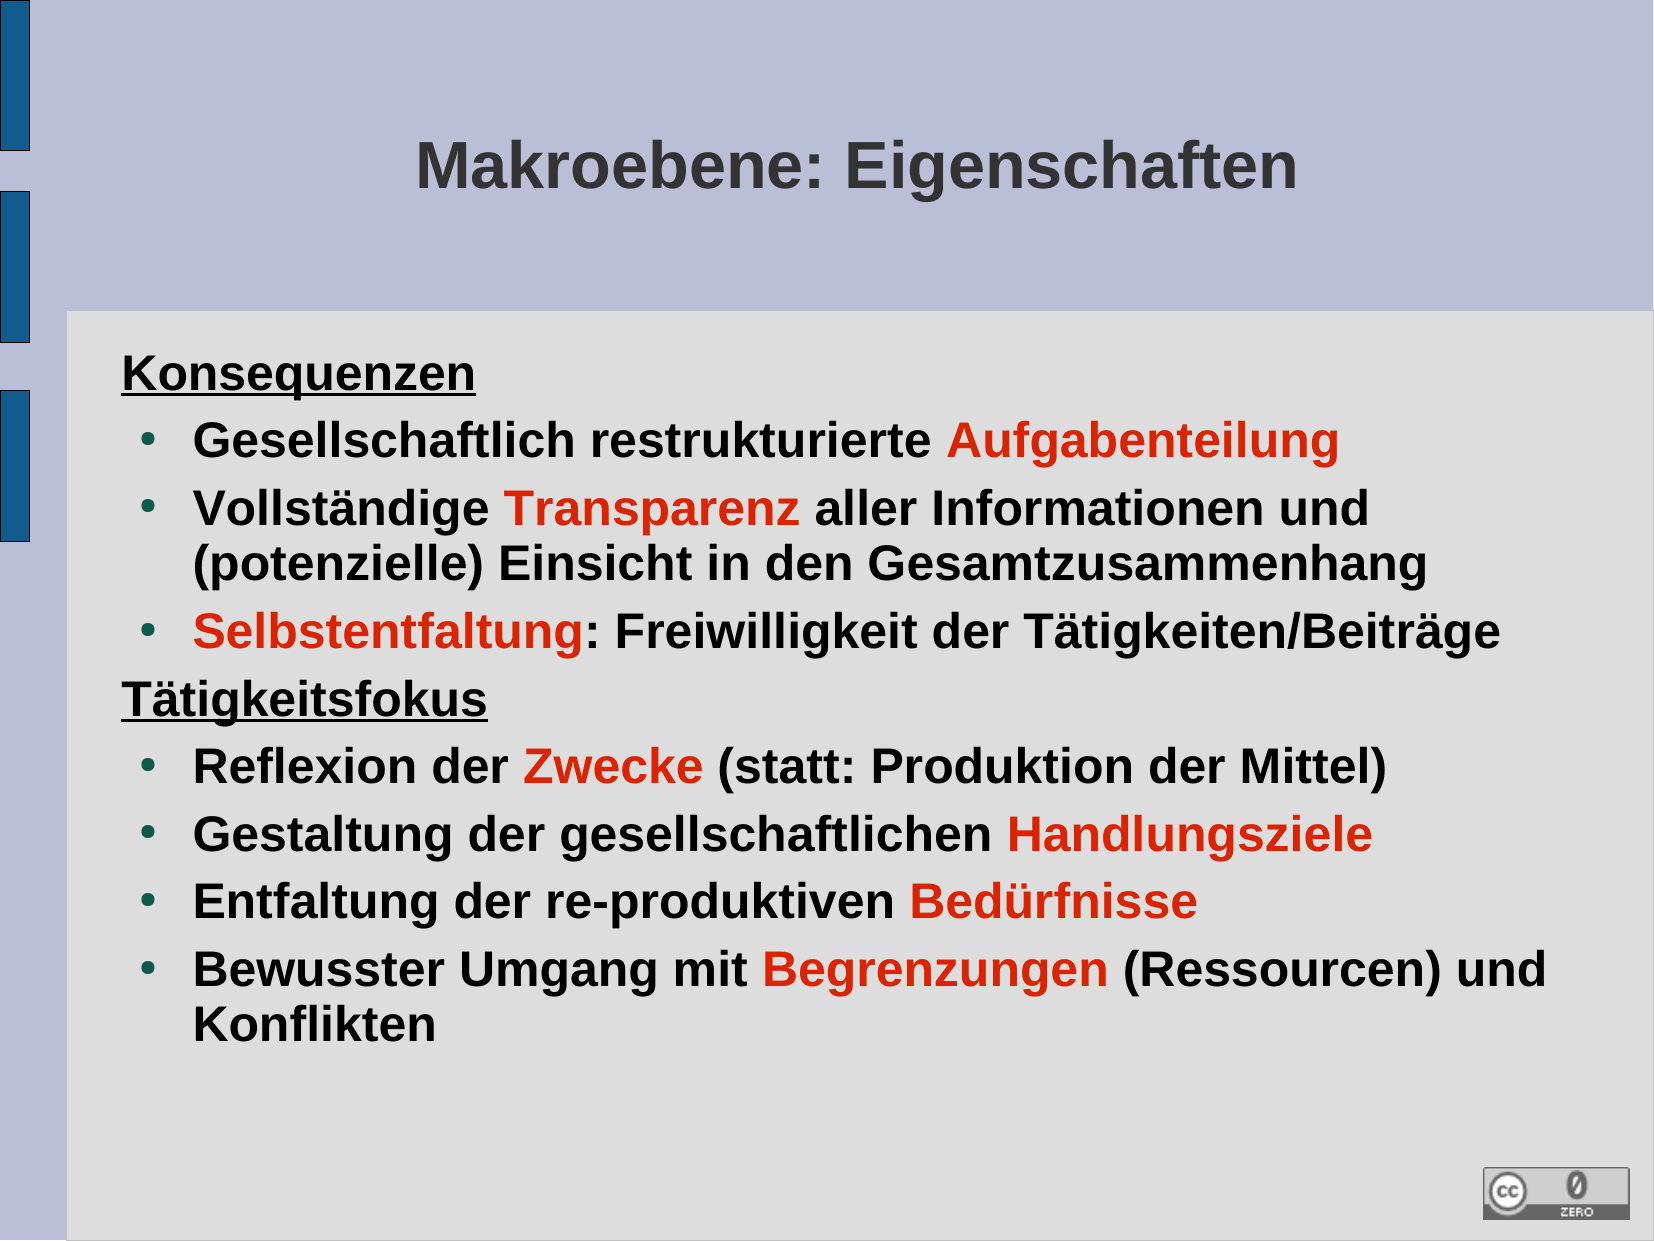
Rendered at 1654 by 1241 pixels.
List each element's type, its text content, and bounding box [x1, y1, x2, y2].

title Makroebene: Eigenschaften [121, 61, 1595, 269]
picture [1483, 1167, 1630, 1220]
list Konsequenzen Gesellschaftlich restrukturierte Aufgabenteilung Vollständige Transparenz aller Informationen und (potenzielle) Einsicht in den Gesamtzusammenhang Selbstentfaltung: Freiwilligkeit der Tätigkeiten/Beiträge Tätigkeitsfokus Reflexion der Zwecke (statt: Produktion der Mittel) Gestaltung der gesellschaftlichen Handlungsziele Entfaltung der re-produktiven Bedürfnisse Bewusster Umgang mit Begrenzungen (Ressourcen) und Konflikten [121, 344, 1595, 1152]
